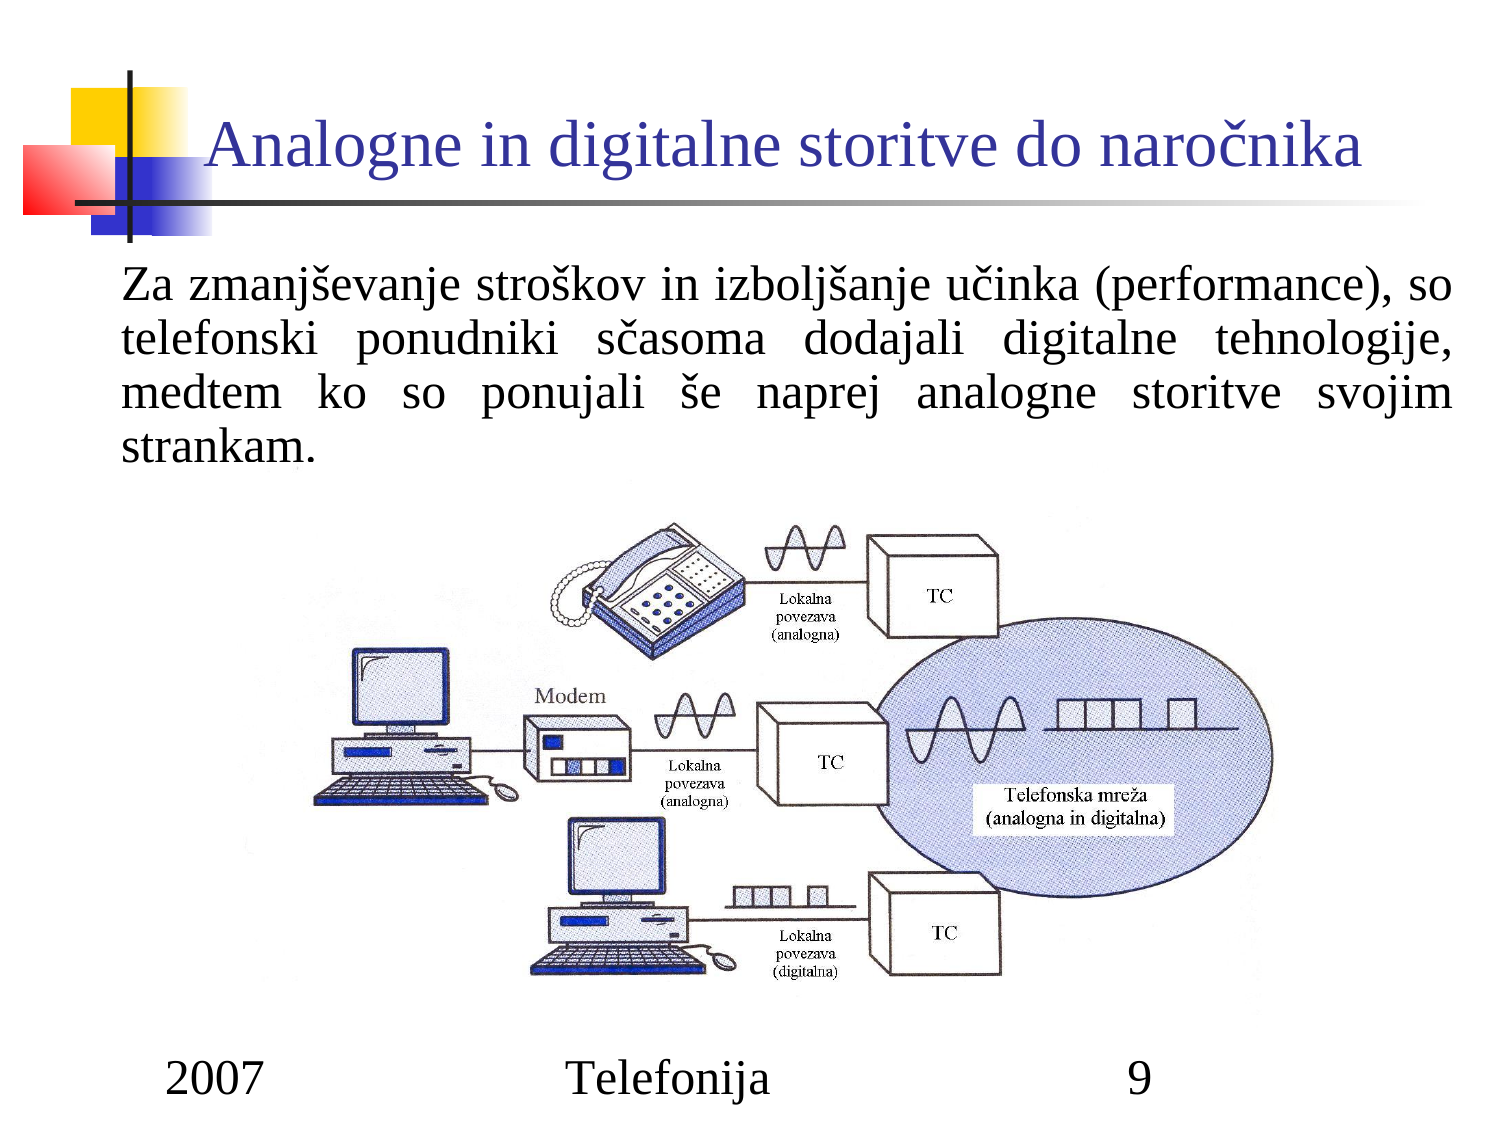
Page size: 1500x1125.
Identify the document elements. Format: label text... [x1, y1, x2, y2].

picture [237, 462, 1326, 1028]
list Za zmanjševanje stroškov in izboljšanje učinka (performance), so telefonski ponudniki sčasoma dodajali digitalne tehnologije, medtem ko so ponujali še naprej analogne storitve svojim strankam. [50, 249, 1469, 501]
title Analogne in digitalne storitve do naročnika [188, 92, 1468, 188]
